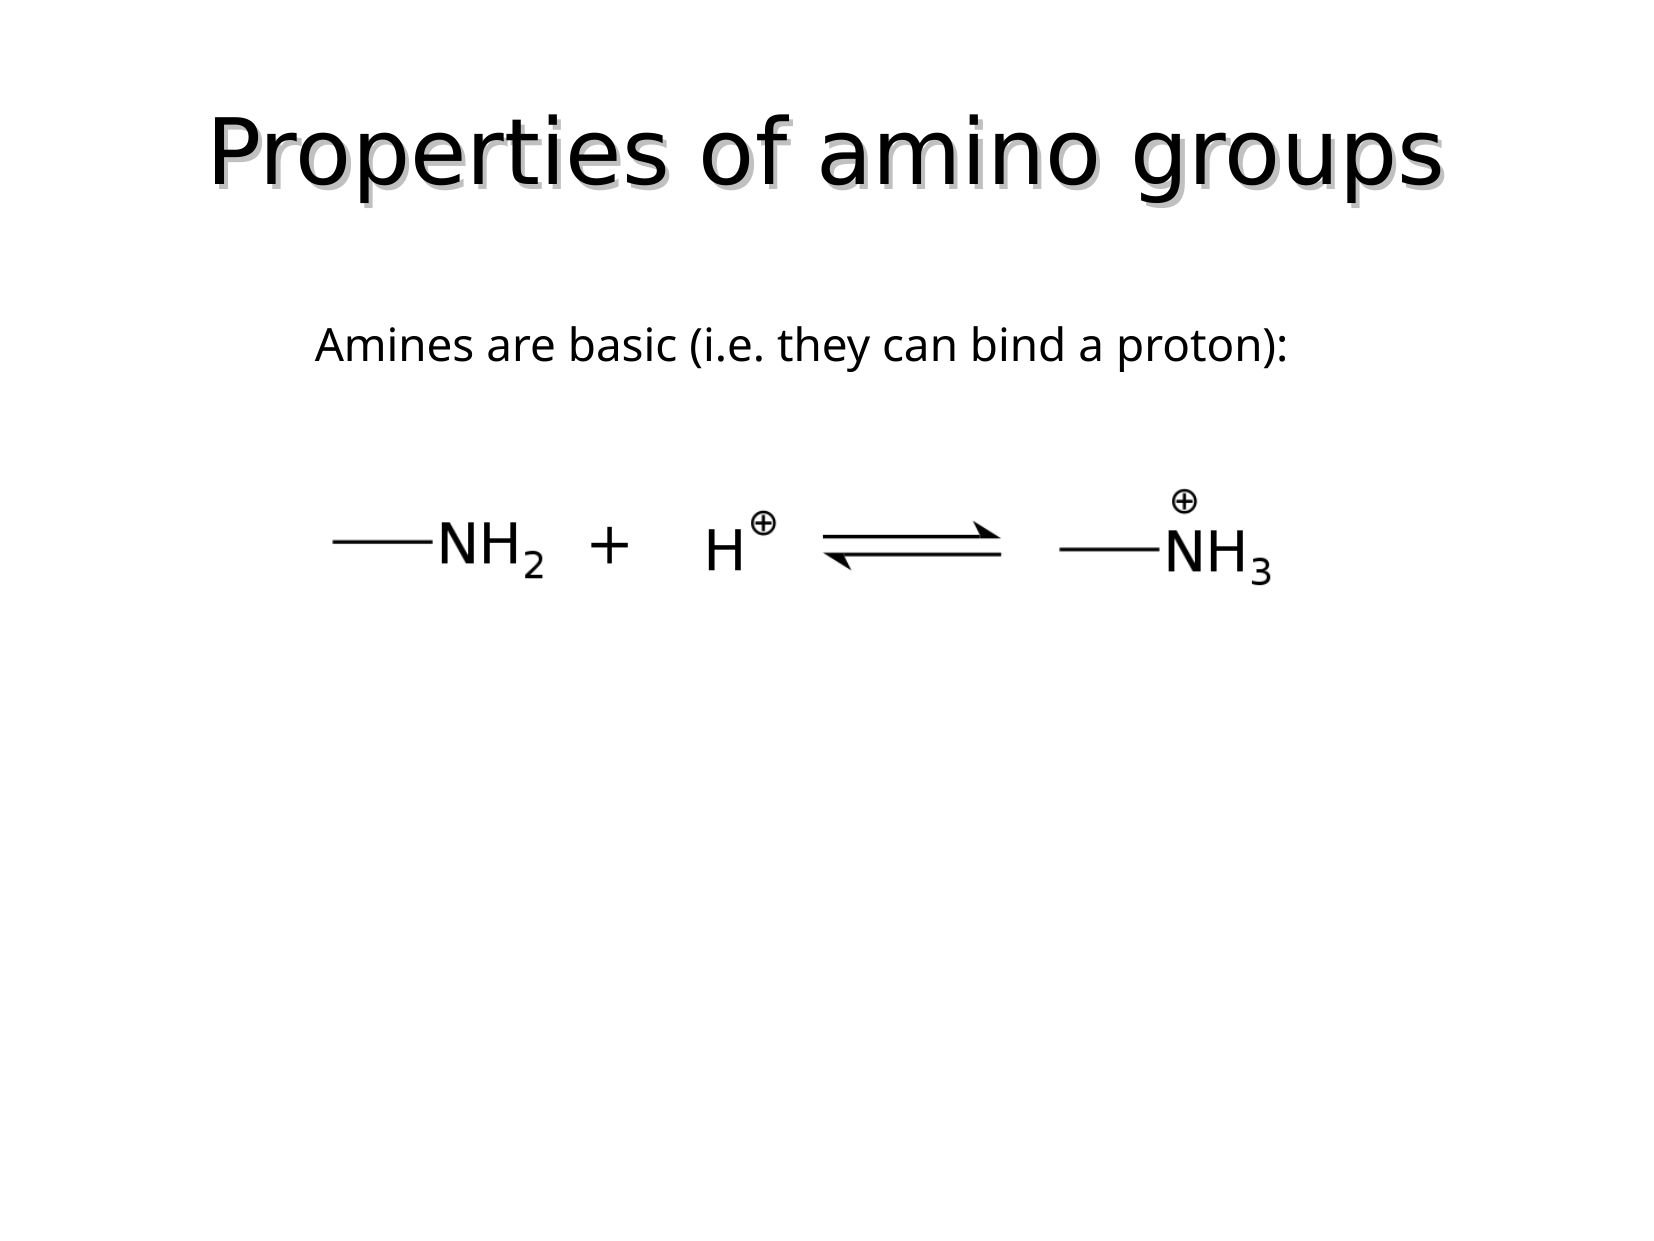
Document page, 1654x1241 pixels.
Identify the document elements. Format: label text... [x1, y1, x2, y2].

title Properties of amino groups [82, 56, 1571, 250]
text_box Amines are basic (i.e. they can bind a proton): [300, 304, 1359, 381]
picture [313, 479, 1276, 601]
